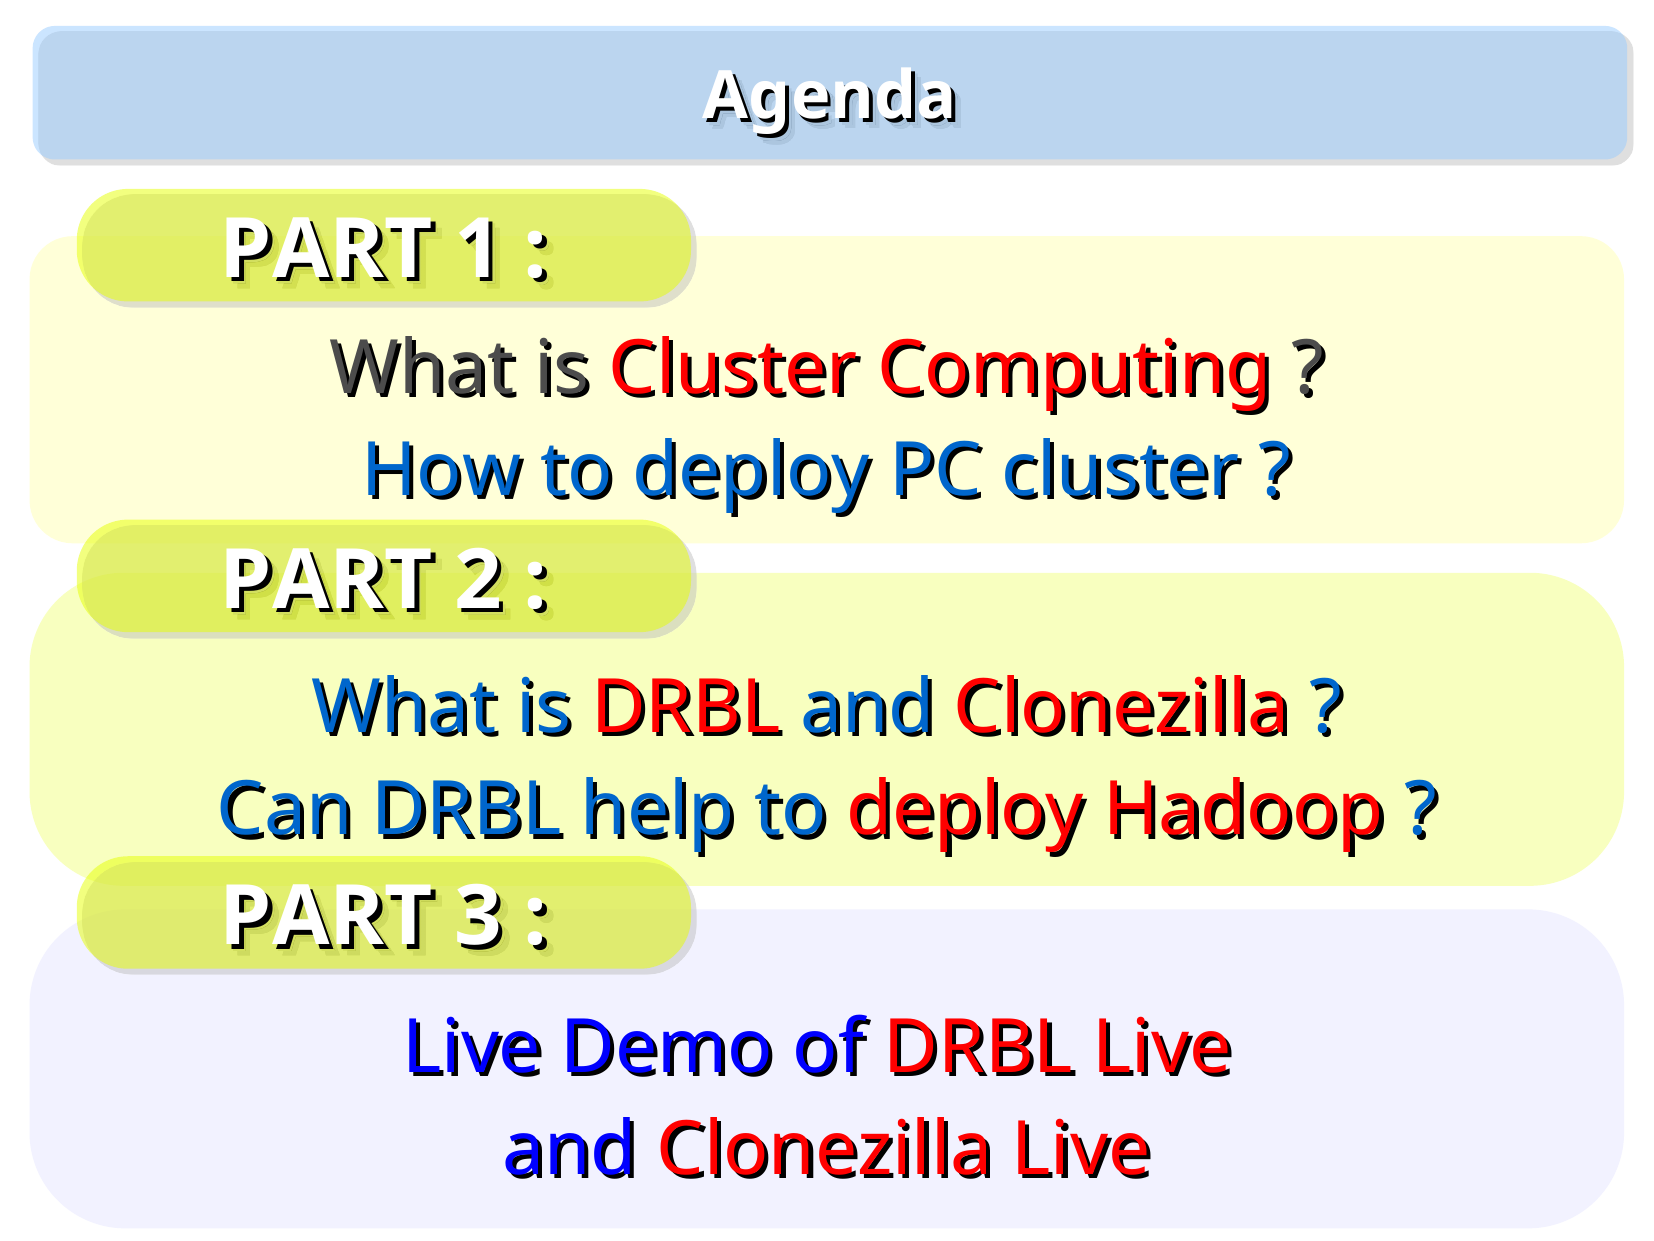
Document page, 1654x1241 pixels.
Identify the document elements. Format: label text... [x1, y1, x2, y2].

text_box PART 2 : [76, 519, 692, 633]
text_box Live Demo of DRBL Live and Clonezilla Live [29, 909, 1625, 1229]
text_box Agenda [32, 25, 1628, 160]
text_box PART 3 : [76, 856, 692, 969]
text_box What is Cluster Computing ? How to deploy PC cluster ? [29, 236, 1625, 544]
text_box What is DRBL and Clonezilla ? Can DRBL help to deploy Hadoop ? [29, 572, 1625, 886]
text_box PART 1 : [76, 188, 692, 302]
